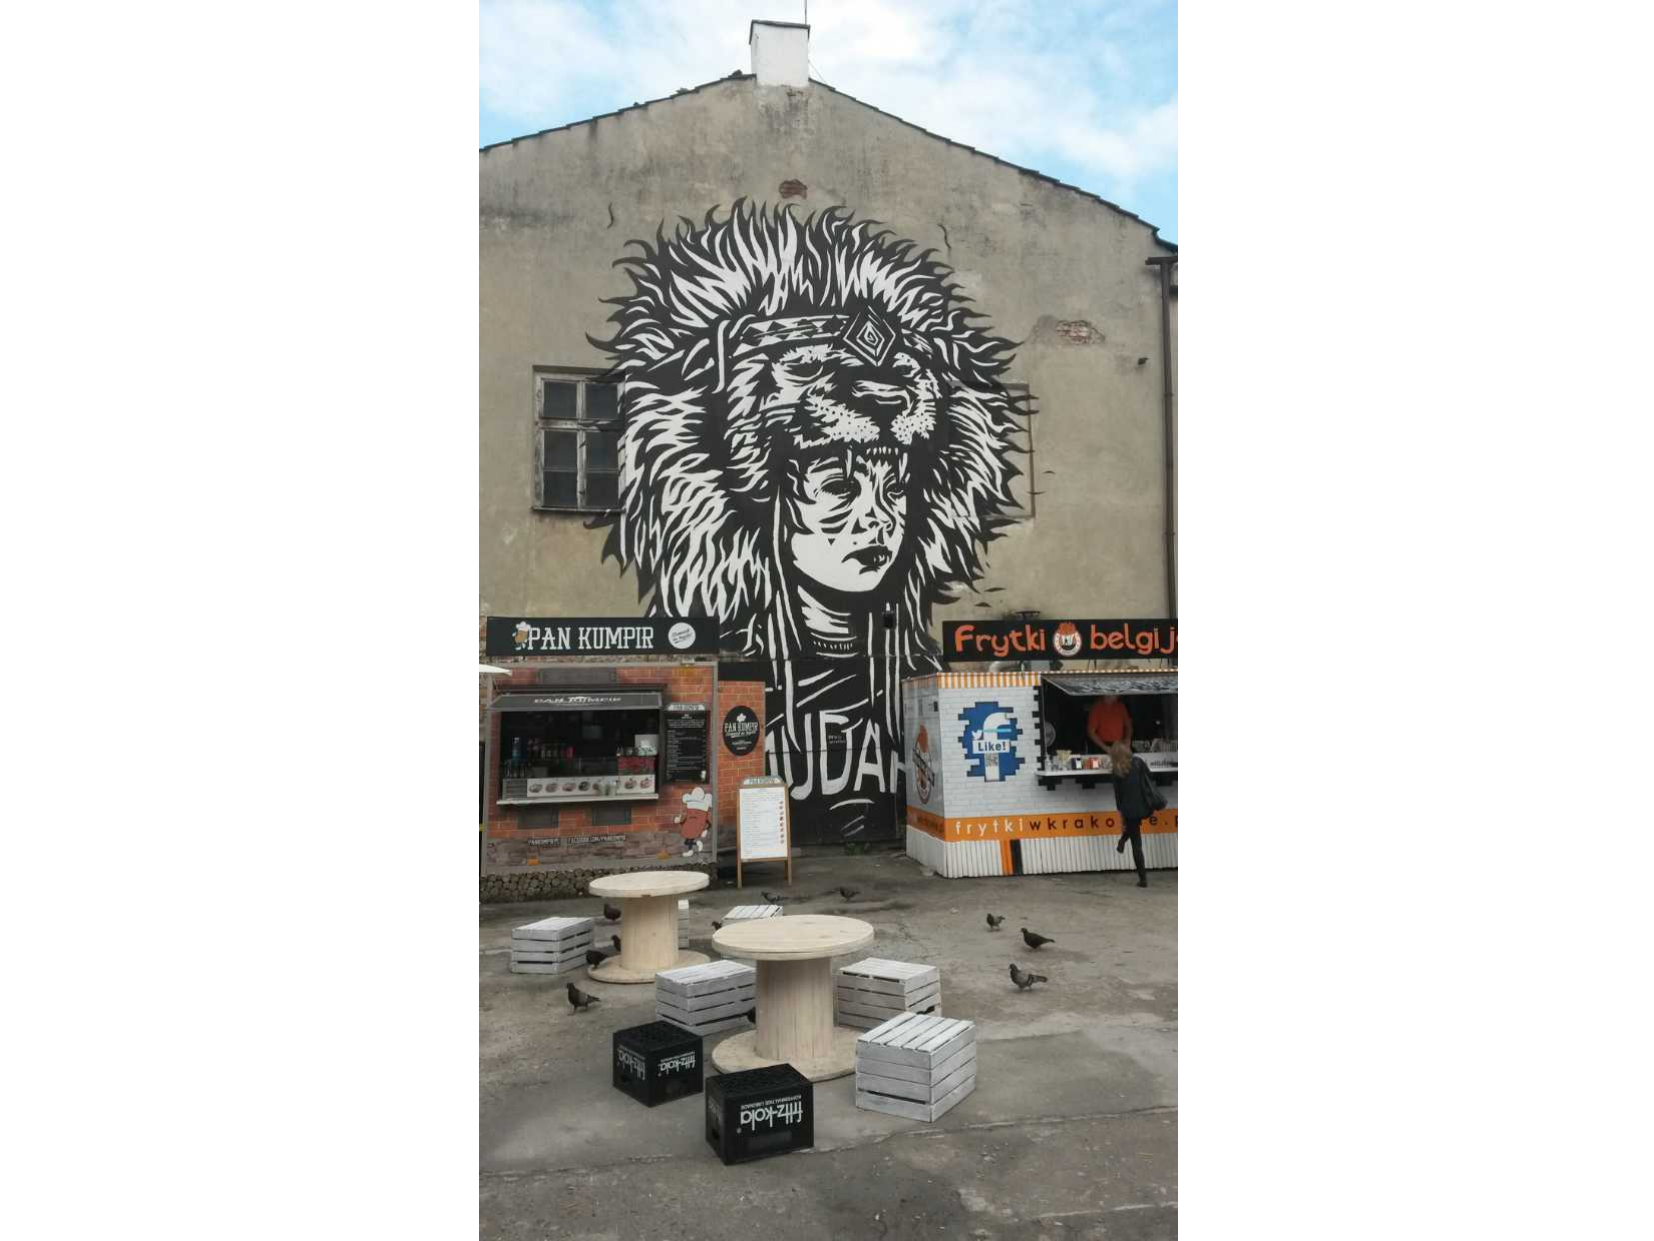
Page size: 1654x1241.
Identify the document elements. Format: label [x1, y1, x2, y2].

picture [479, 0, 1178, 1241]
